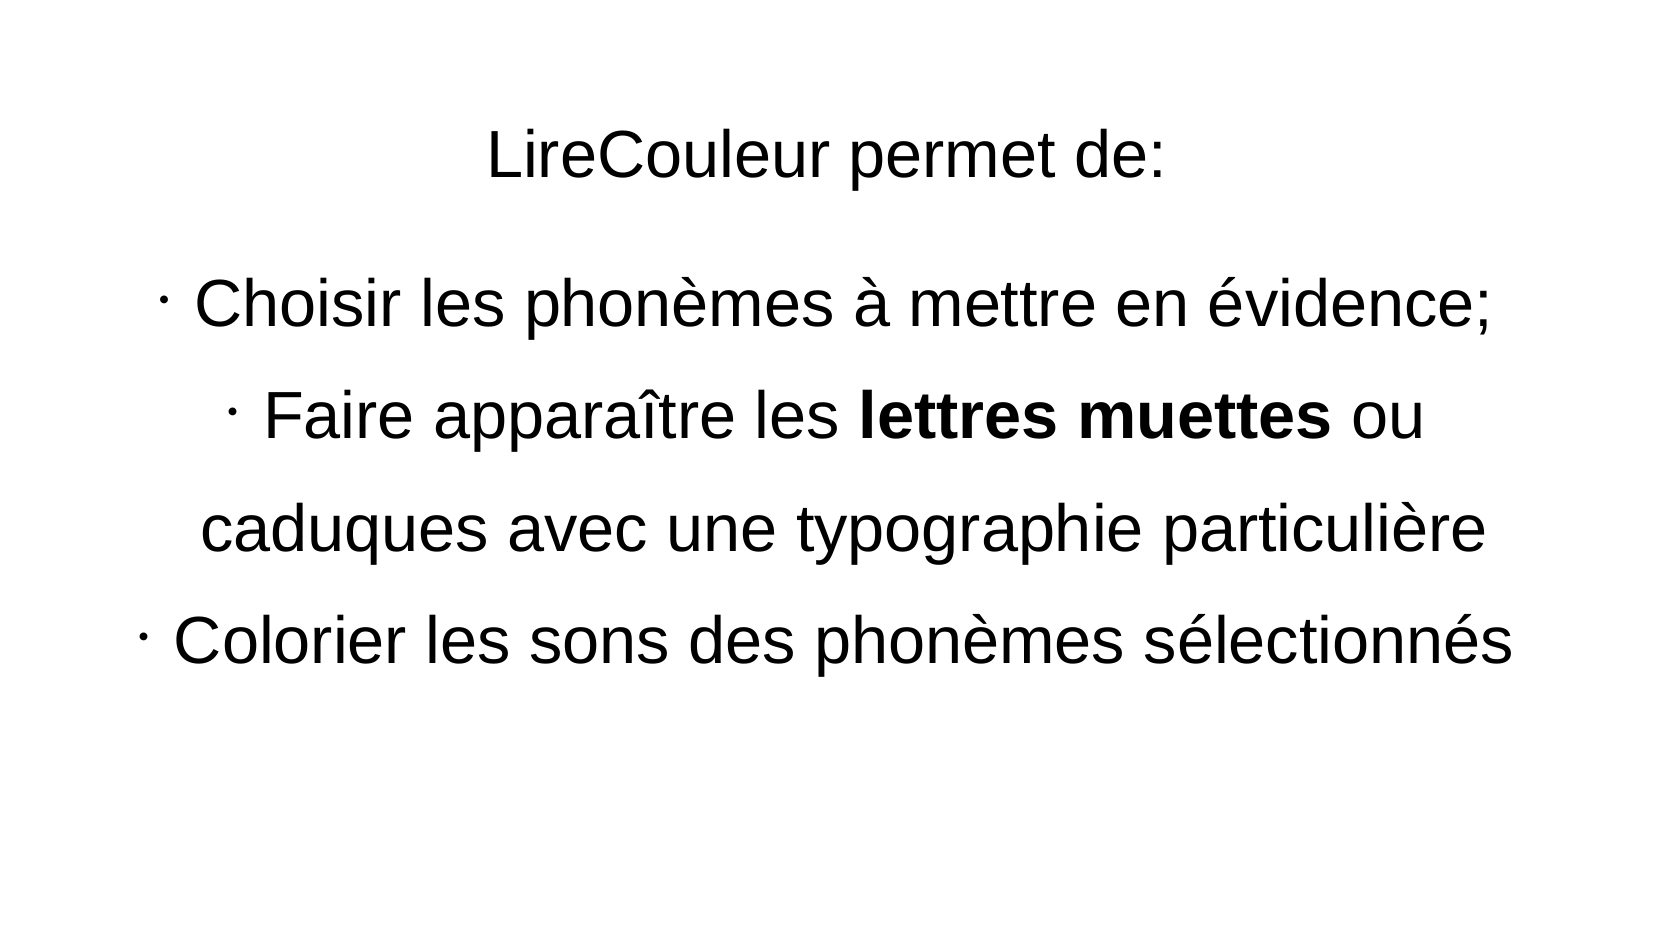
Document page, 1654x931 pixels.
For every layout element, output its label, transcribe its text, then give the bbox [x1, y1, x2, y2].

subtitle LireCouleur permet de: Choisir les phonèmes à mettre en évidence; Faire apparaître les lettres muettes ou caduques avec une typographie particulière Colorier les sons des phonèmes sélectionnés [82, 37, 1571, 757]
